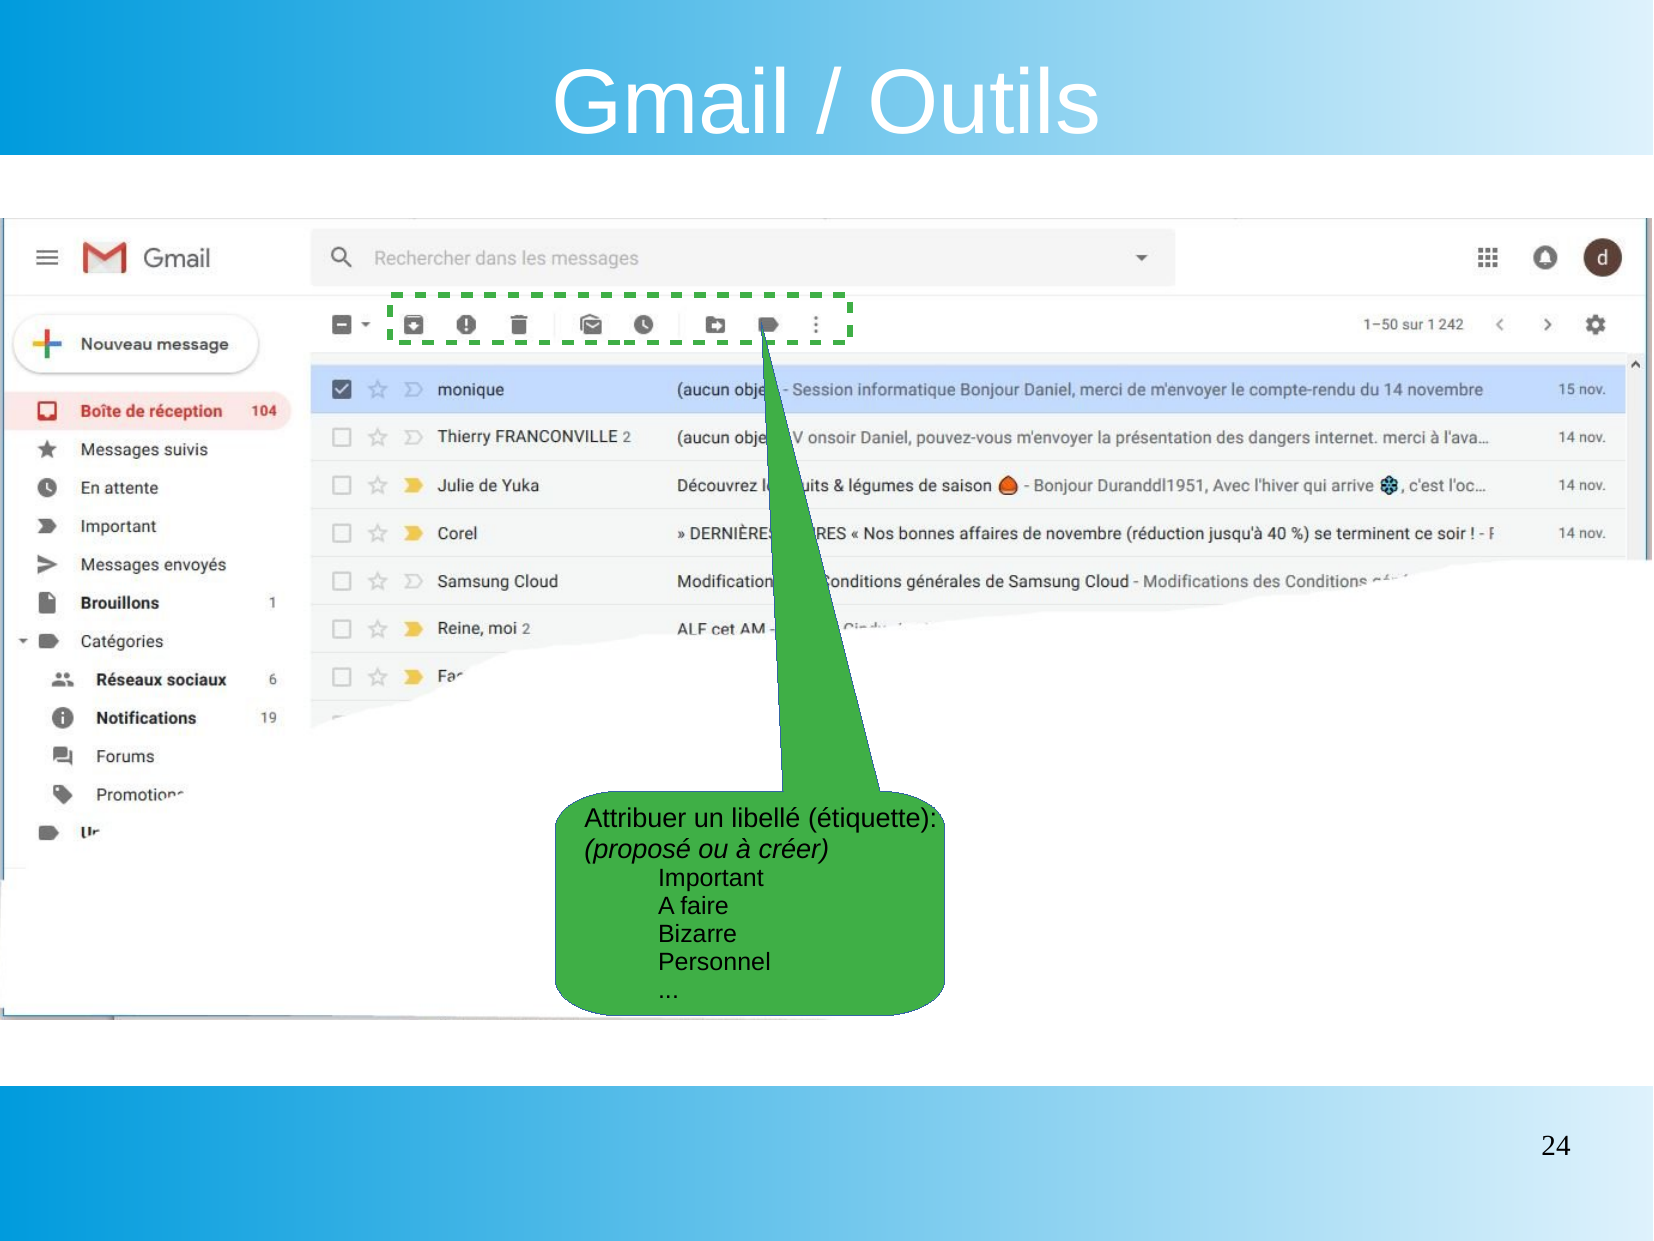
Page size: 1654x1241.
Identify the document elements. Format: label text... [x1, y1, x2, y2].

picture [0, 218, 1652, 1020]
title Gmail / Outils [82, 49, 1571, 155]
text_box Attribuer un libellé (étiquette): (proposé ou à créer) Important A faire Bizarre Personnel ... [555, 322, 945, 1016]
